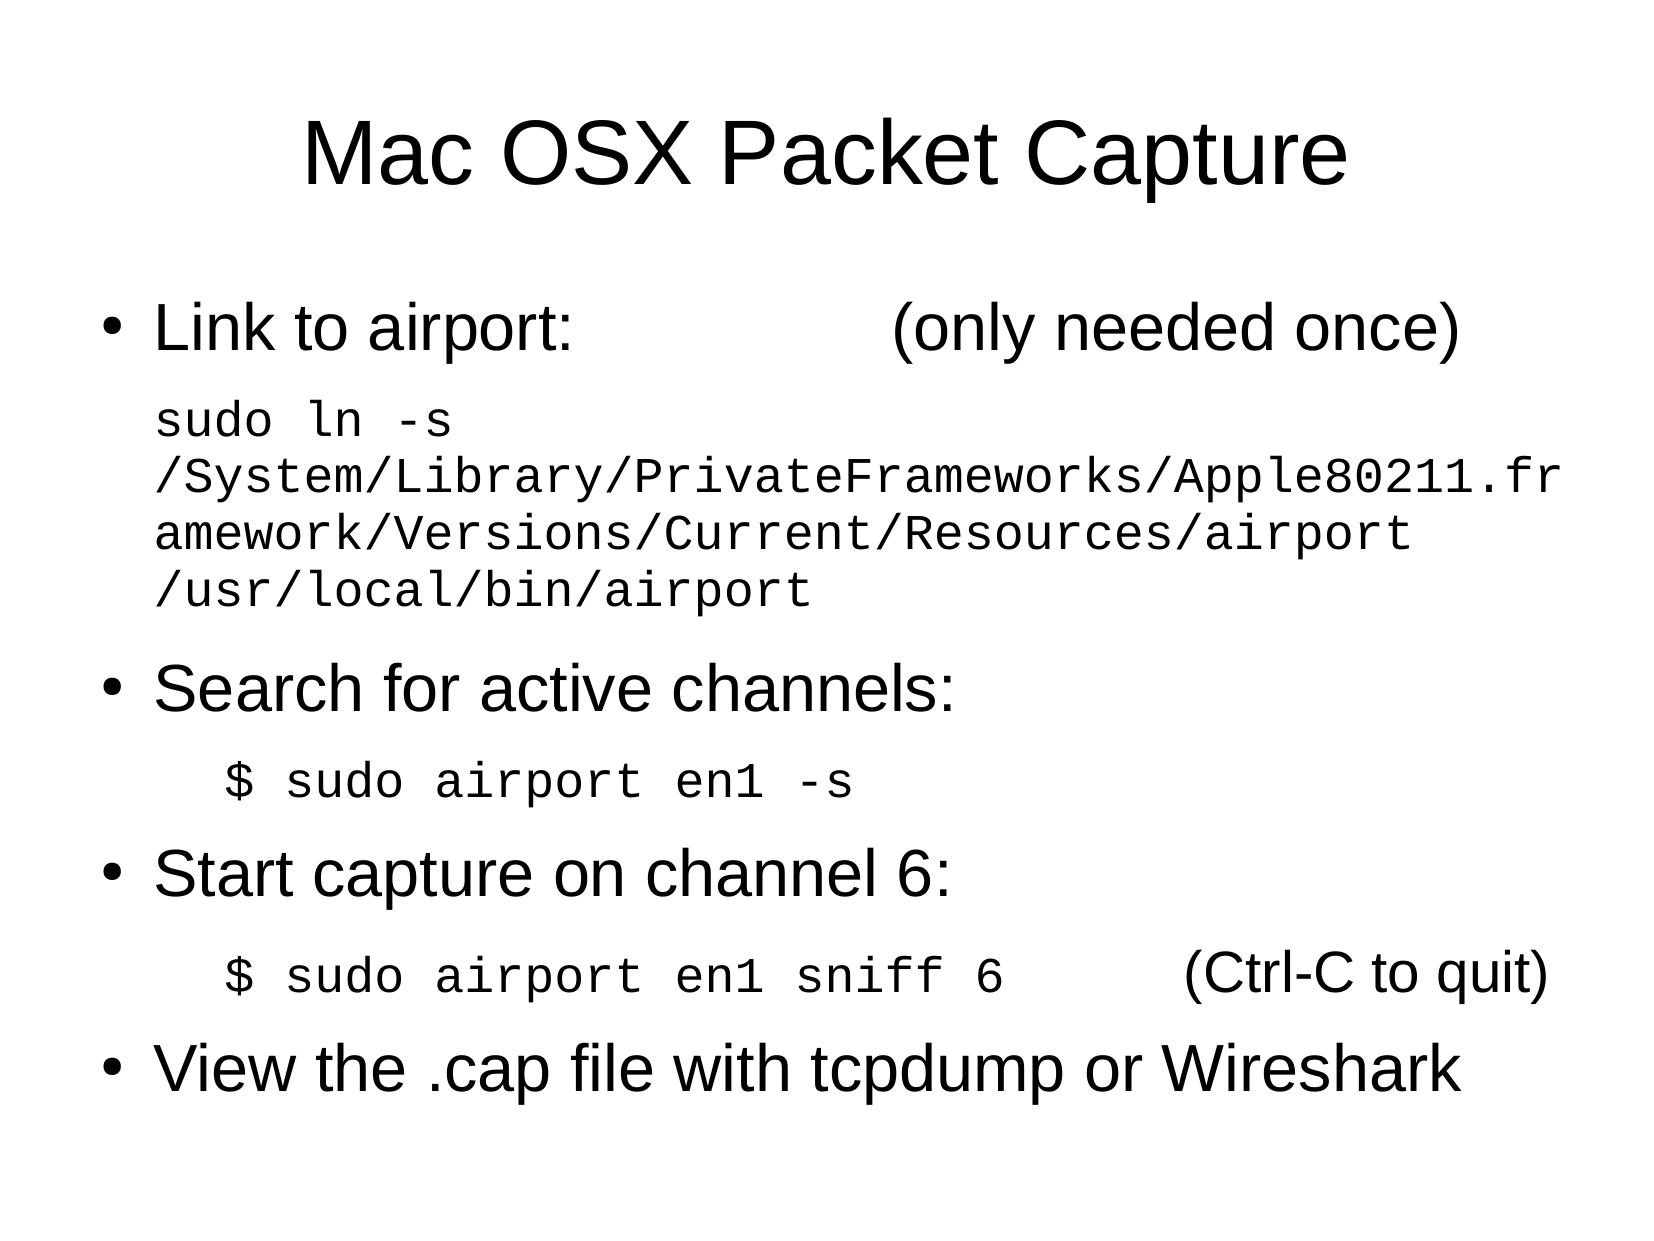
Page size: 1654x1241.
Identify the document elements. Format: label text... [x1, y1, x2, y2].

text_box [82, 290, 1571, 1205]
title Mac OSX Packet Capture [82, 49, 1571, 257]
